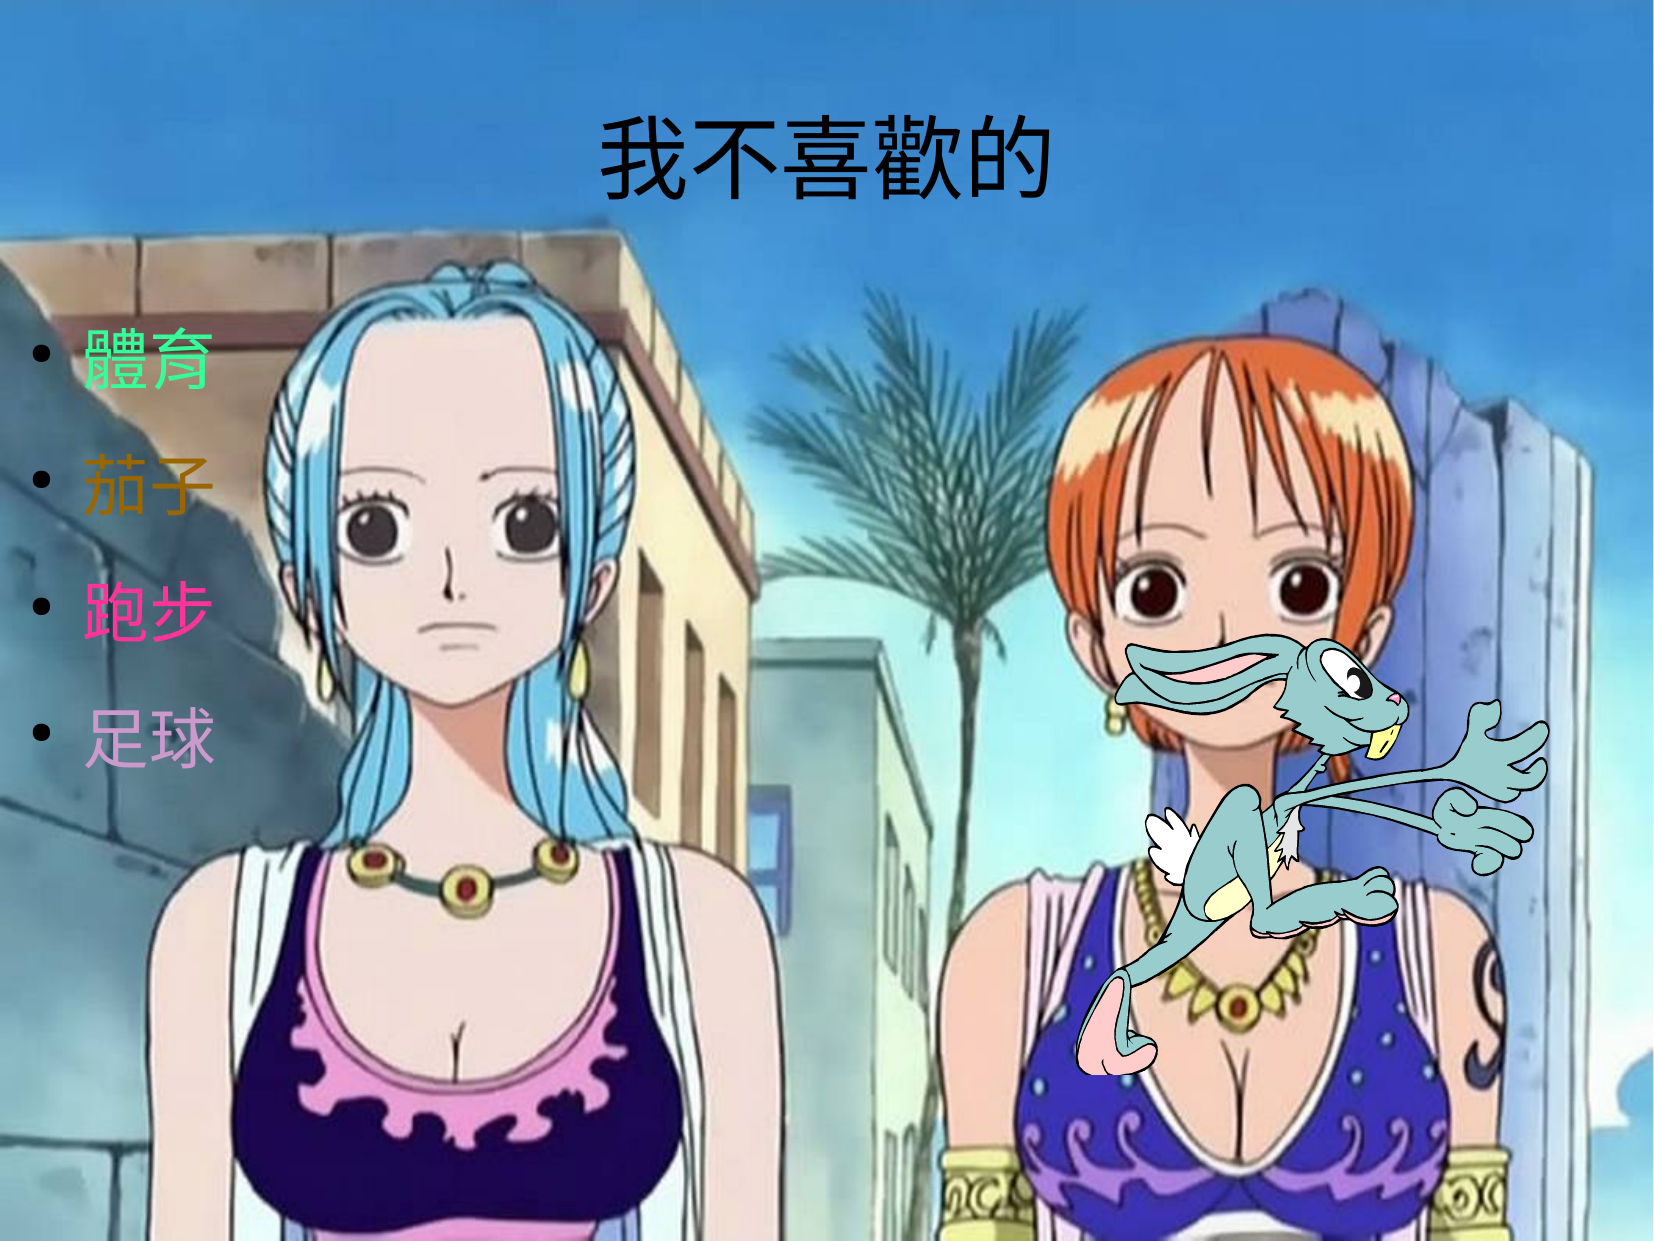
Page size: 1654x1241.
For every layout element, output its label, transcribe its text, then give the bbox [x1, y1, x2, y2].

title 我不喜歡的 [82, 49, 1571, 257]
list 體育 茄子 跑步 足球 [11, 307, 1501, 1027]
picture [0, 0, 1654, 1241]
